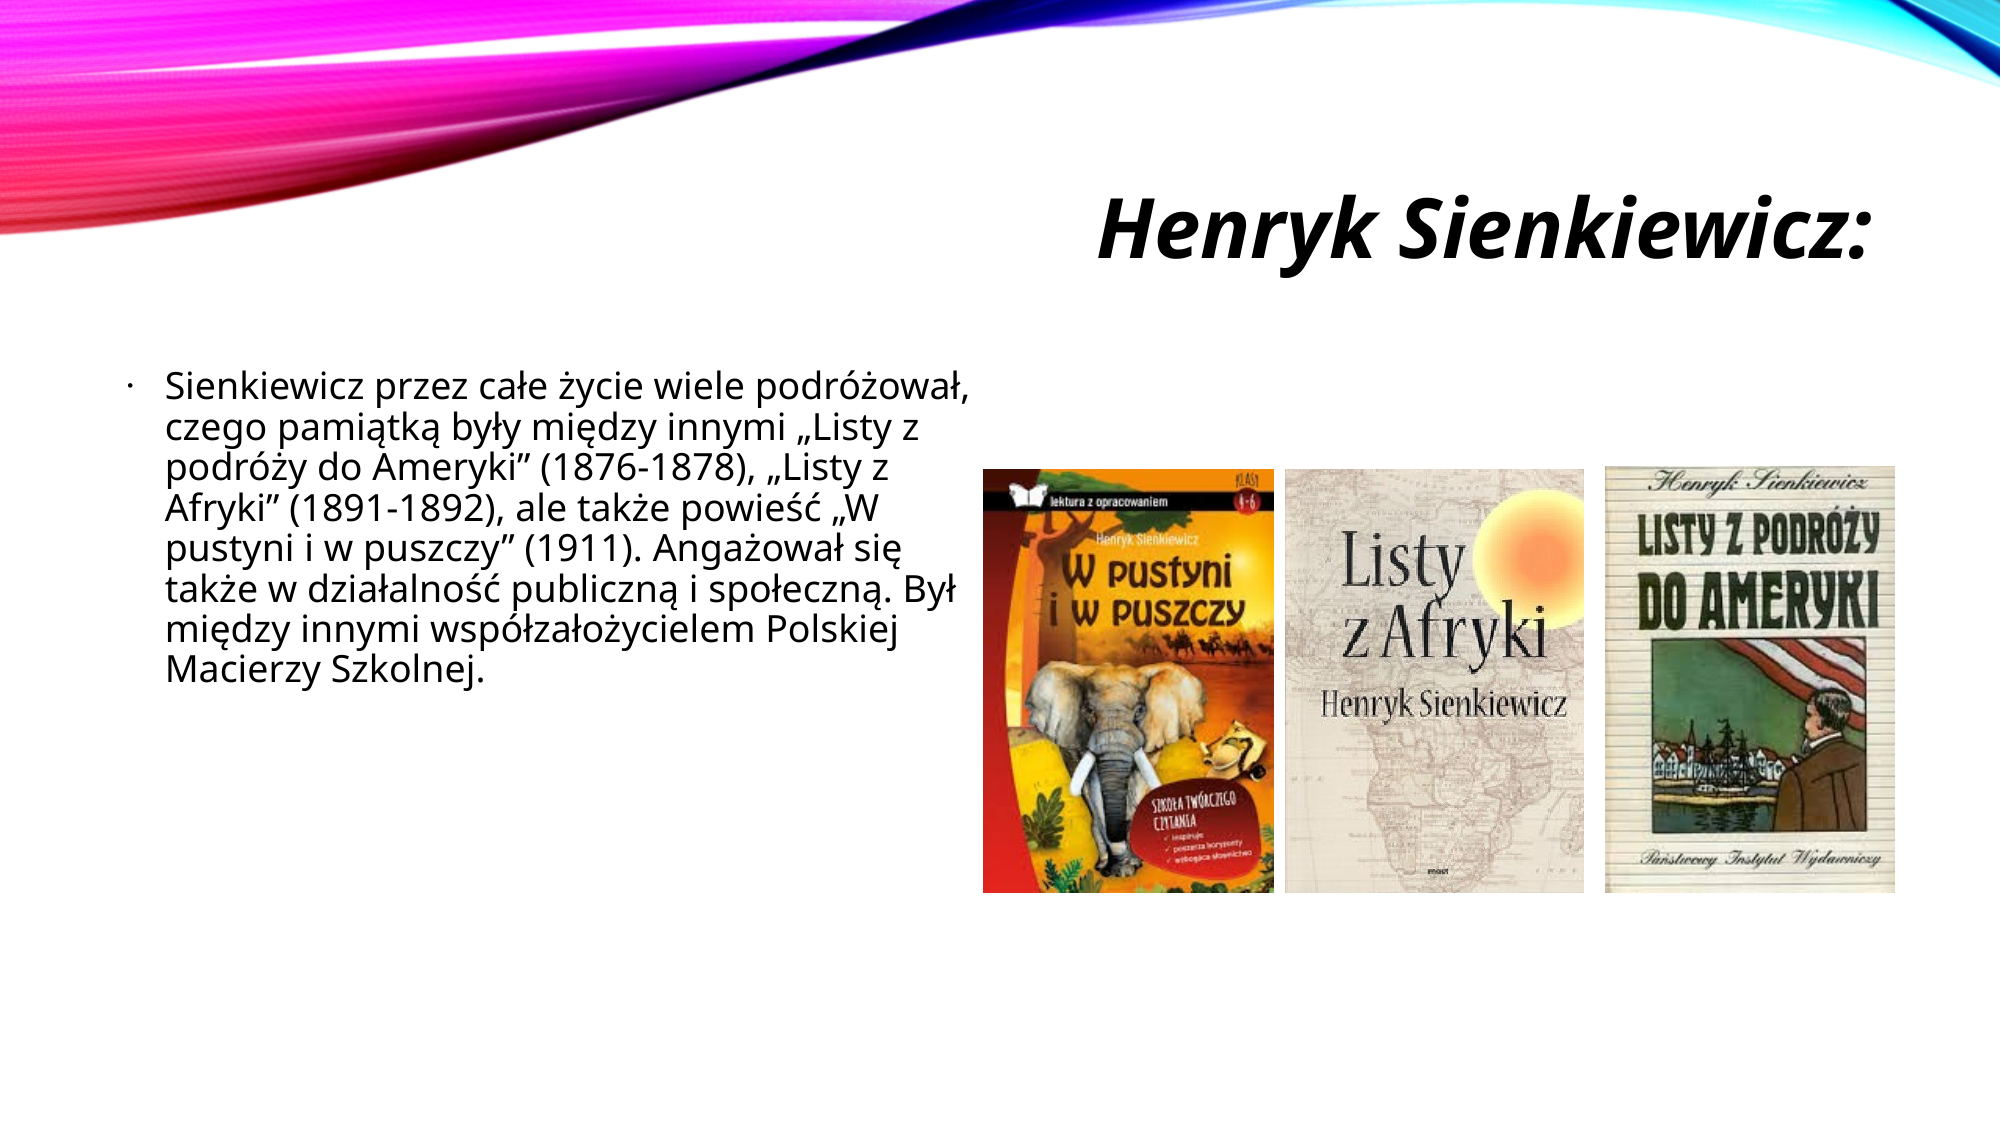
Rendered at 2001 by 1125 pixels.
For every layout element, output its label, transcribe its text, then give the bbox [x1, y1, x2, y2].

text_box Henryk Sienkiewicz: [474, 125, 1888, 338]
text_box Sienkiewicz przez całe życie wiele podróżował, czego pamiątką były między innymi „Listy z podróży do Ameryki” (1876-1878), „Listy z Afryki” (1891-1892), ale także powieść „W pustyni i w puszczy” (1911). Angażował się także w działalność publiczną i społeczną. Był między innymi współzałożycielem Polskiej Macierzy Szkolnej. [112, 360, 988, 1021]
picture [0, 0, 2000, 237]
picture [1605, 466, 1895, 893]
picture [983, 469, 1274, 893]
picture [1285, 469, 1584, 893]
